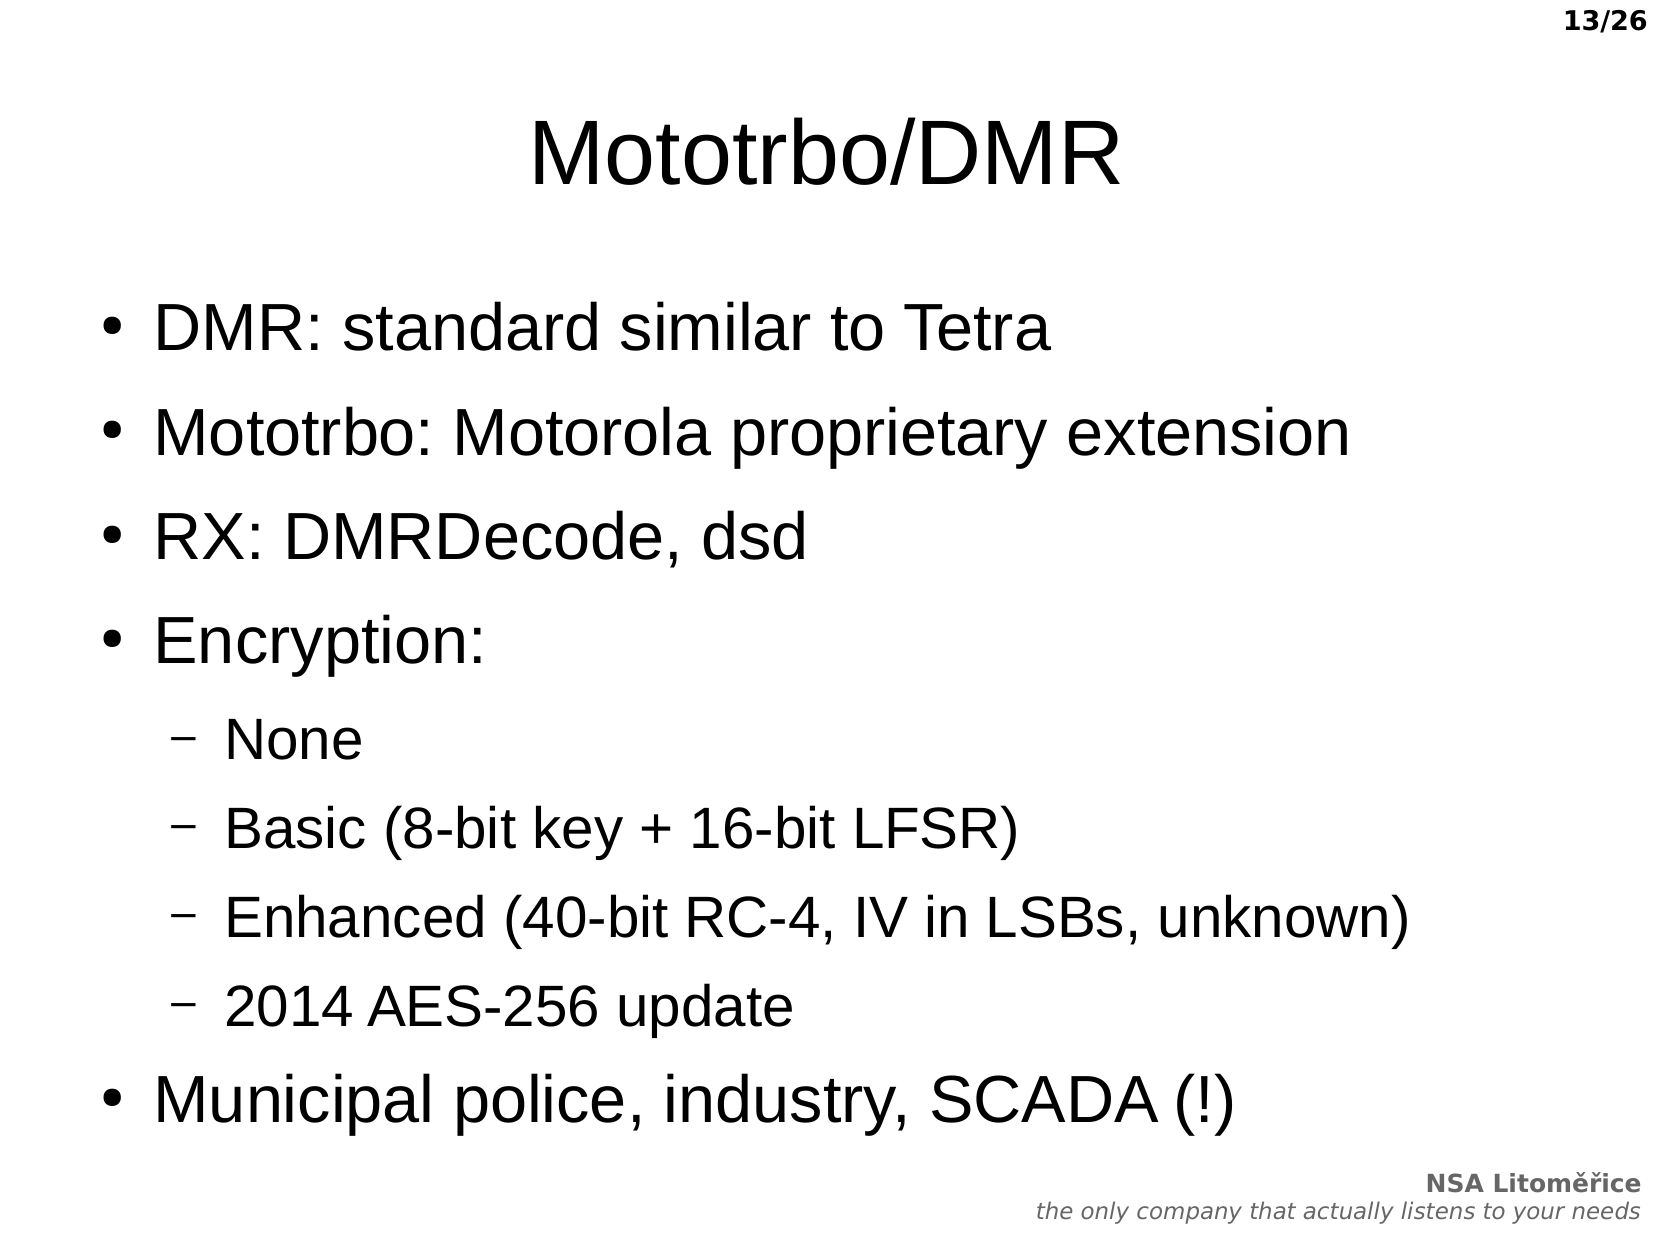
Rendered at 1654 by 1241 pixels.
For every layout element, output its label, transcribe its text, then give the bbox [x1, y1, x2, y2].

list DMR: standard similar to Tetra Mototrbo: Motorola proprietary extension RX: DMRDecode, dsd Encryption: None Basic (8-bit key + 16-bit LFSR) Enhanced (40-bit RC-4, IV in LSBs, unknown) 2014 AES-256 update Municipal police, industry, SCADA (!) [82, 290, 1571, 1229]
title Mototrbo/DMR [82, 49, 1571, 257]
